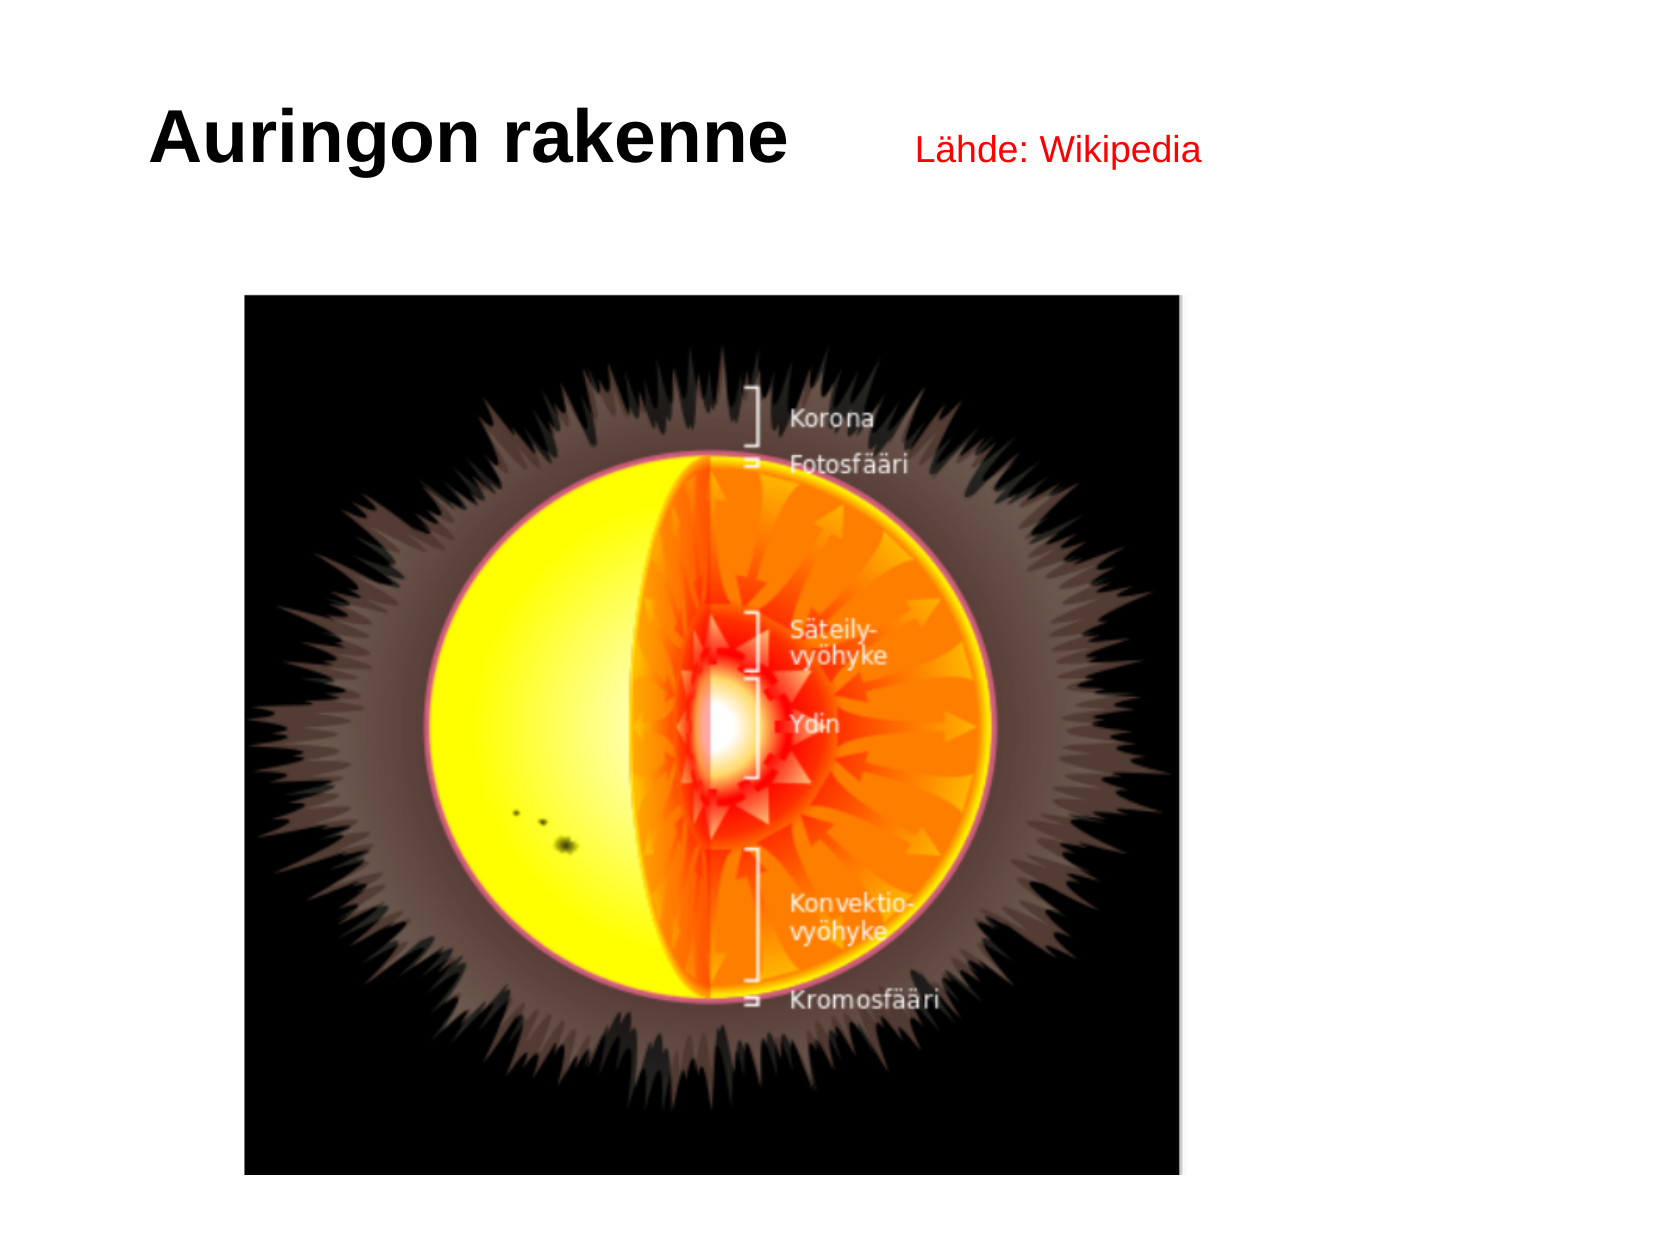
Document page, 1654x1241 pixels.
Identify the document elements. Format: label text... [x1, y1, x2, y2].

picture [215, 273, 1217, 1175]
text_box Auringon rakenne Lähde: Wikipedia [134, 82, 1217, 182]
